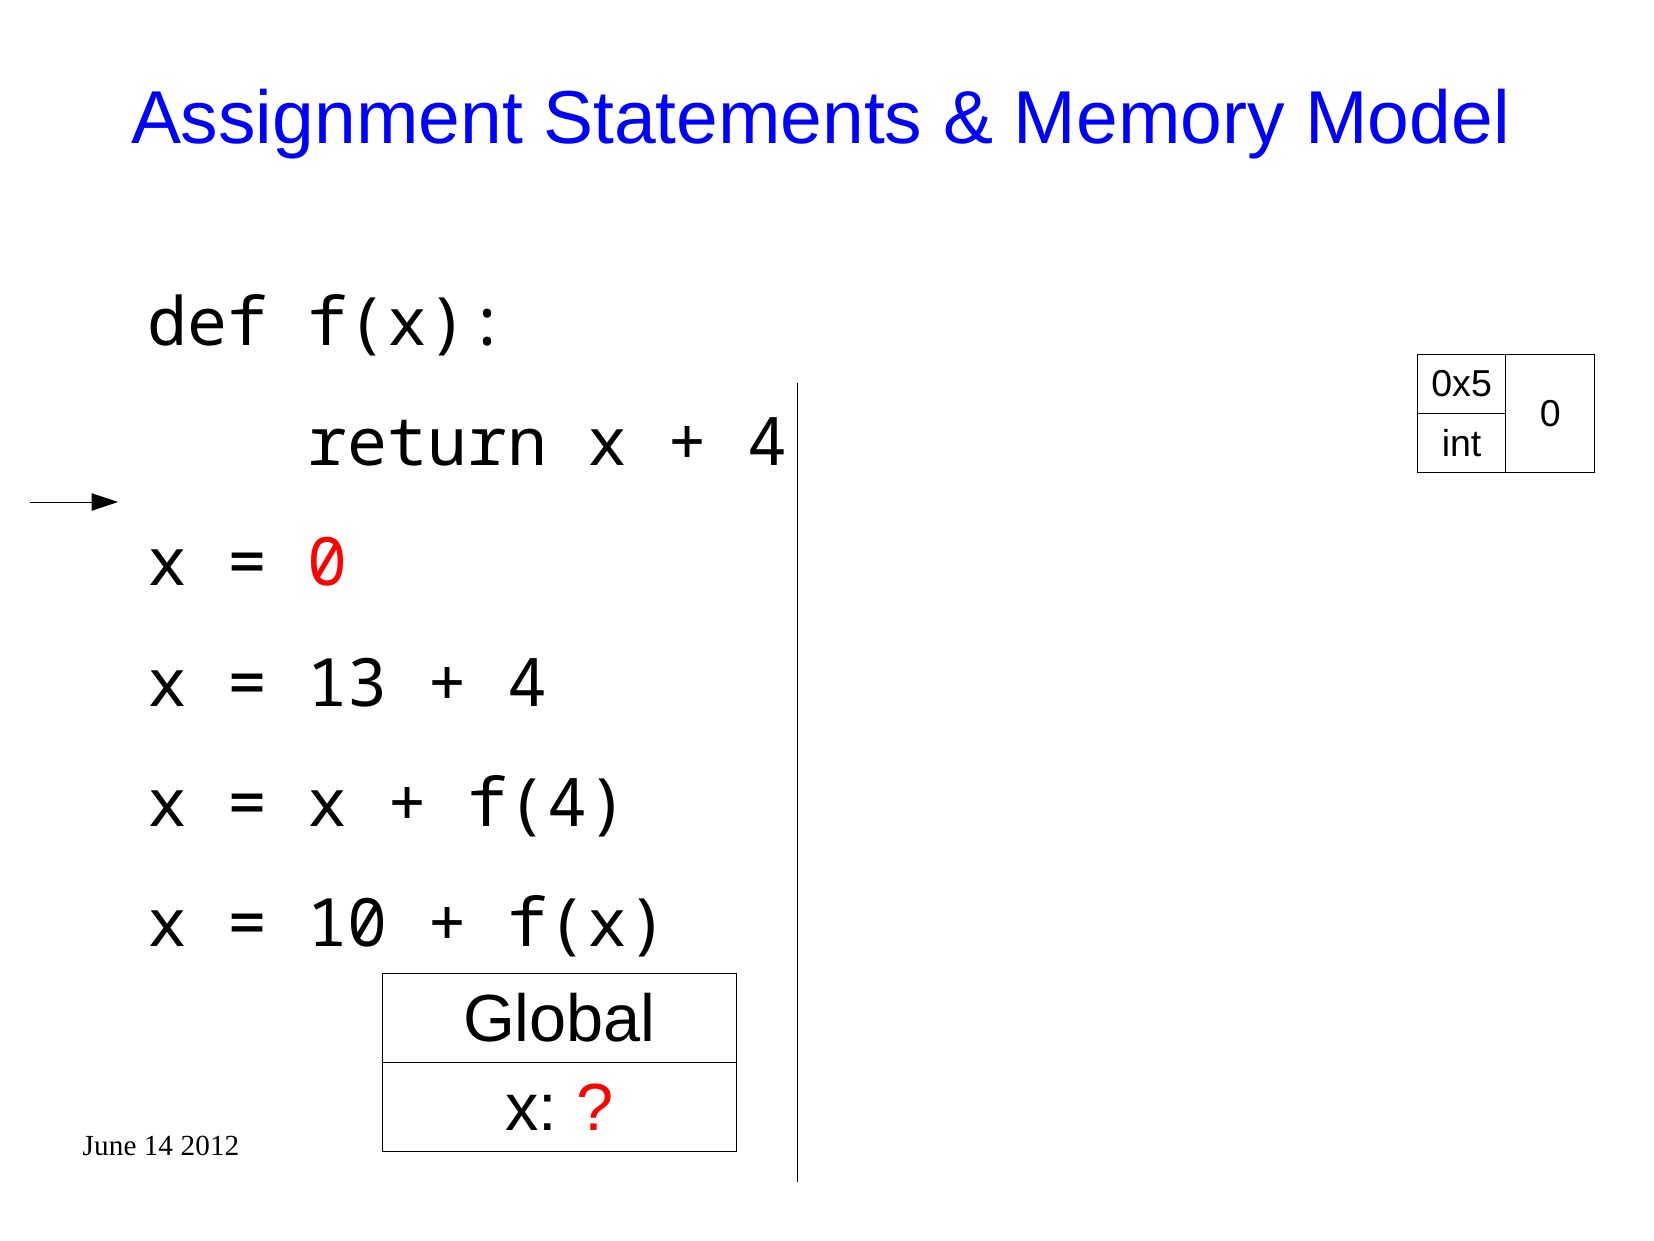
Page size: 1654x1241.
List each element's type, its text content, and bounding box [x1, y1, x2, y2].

title Assignment Statements & Memory Model [76, 58, 1565, 178]
text_box 0x5 [1417, 354, 1505, 414]
text_box x: ? [382, 1062, 737, 1152]
list def f(x): return x + 4 x = 0 x = 13 + 4 x = x + f(4) x = 10 + f(x) [76, 274, 1506, 822]
text_box Global [382, 973, 737, 1062]
text_box int [1417, 414, 1505, 473]
text_box 0 [1505, 354, 1595, 473]
